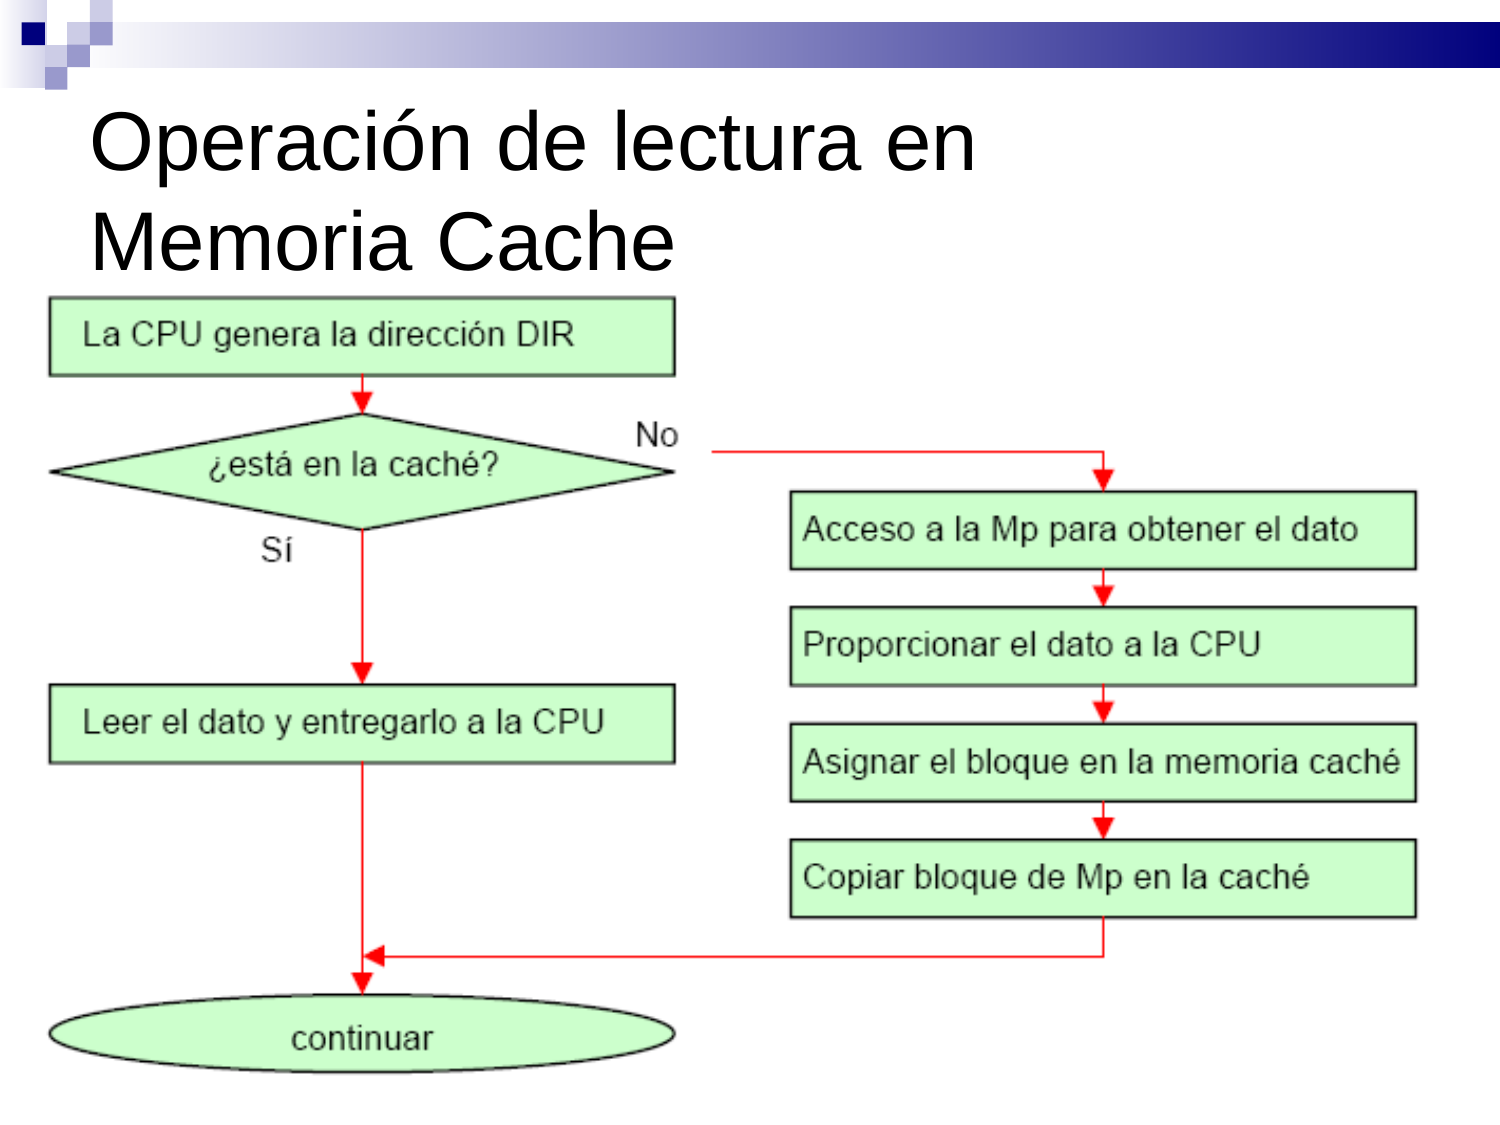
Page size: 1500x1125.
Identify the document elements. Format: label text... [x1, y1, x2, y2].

picture [41, 290, 1447, 1080]
title Operación de lectura en Memoria Cache [75, 75, 1426, 290]
